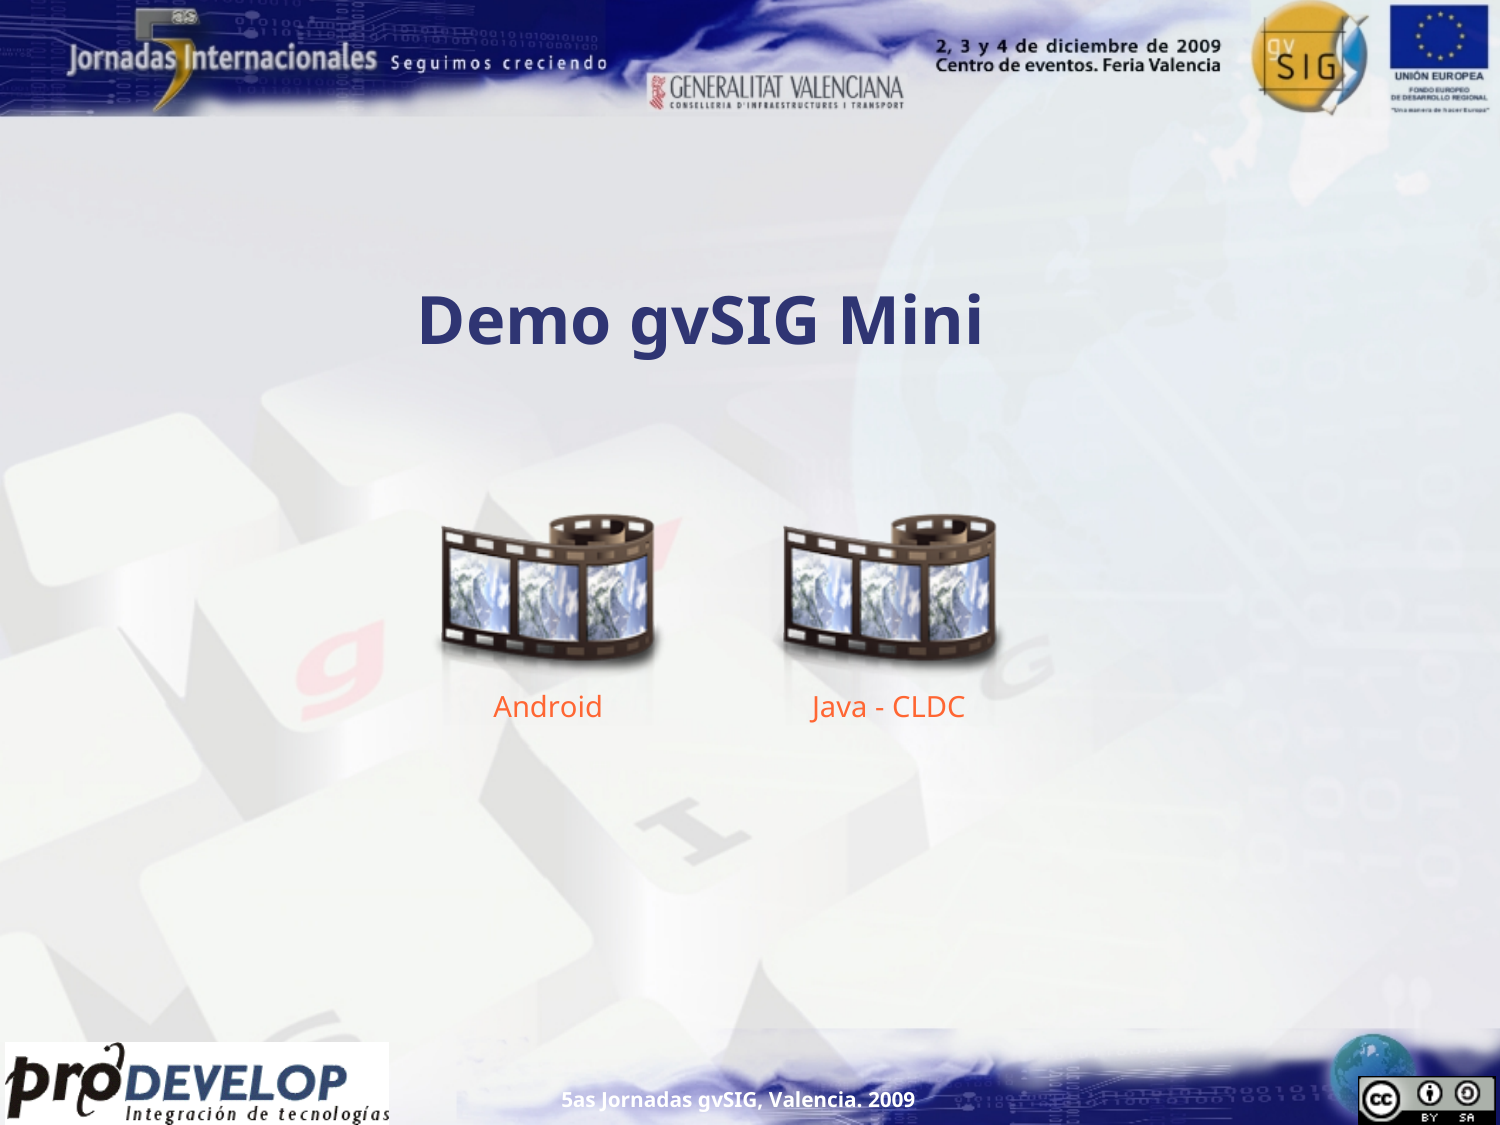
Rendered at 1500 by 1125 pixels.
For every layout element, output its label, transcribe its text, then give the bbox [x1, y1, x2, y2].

text_box Android [478, 679, 622, 739]
text_box Java - CLDC [797, 679, 990, 739]
picture [0, 0, 1500, 1125]
title Demo gvSIG Mini [25, 224, 1376, 413]
